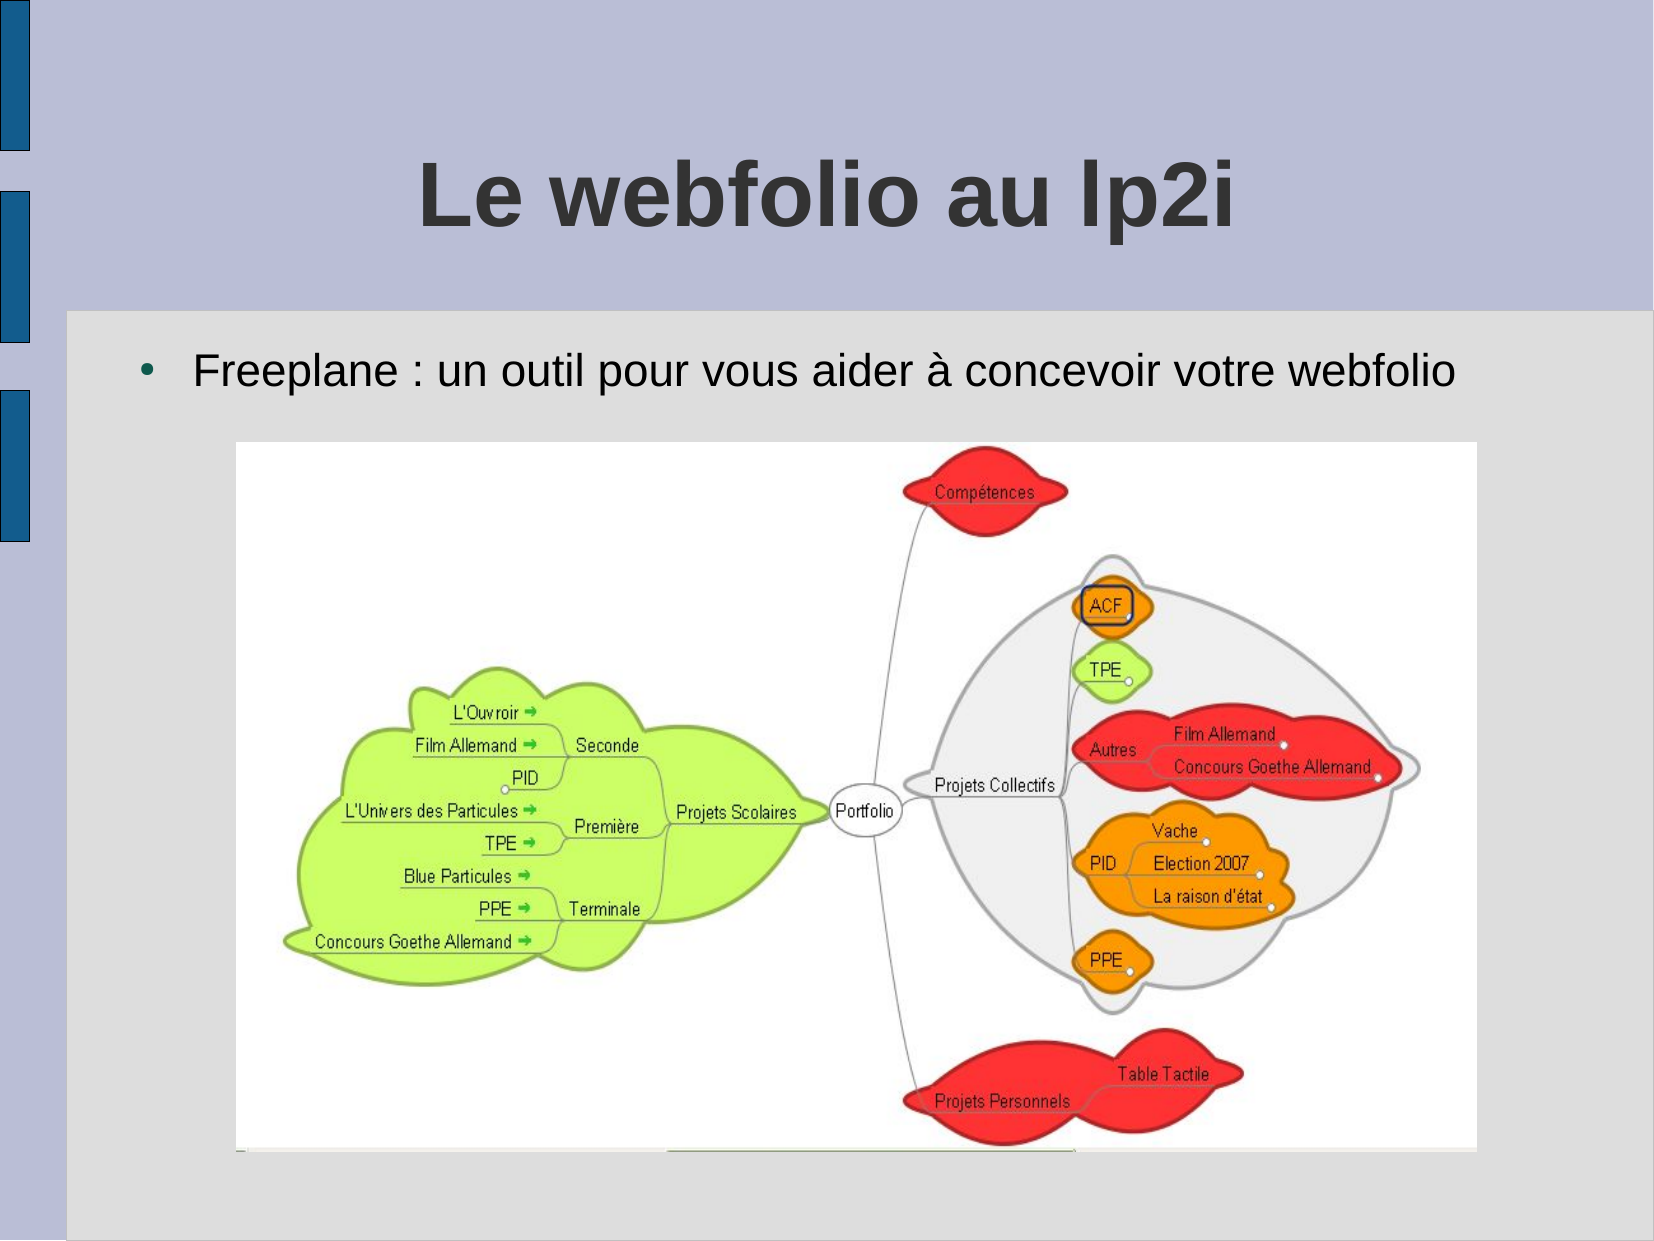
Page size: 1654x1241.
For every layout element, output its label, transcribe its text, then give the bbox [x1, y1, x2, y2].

title Le webfolio au lp2i [121, 91, 1534, 299]
picture [236, 442, 1477, 1152]
list Freeplane : un outil pour vous aider à concevoir votre webfolio [121, 344, 1534, 1127]
